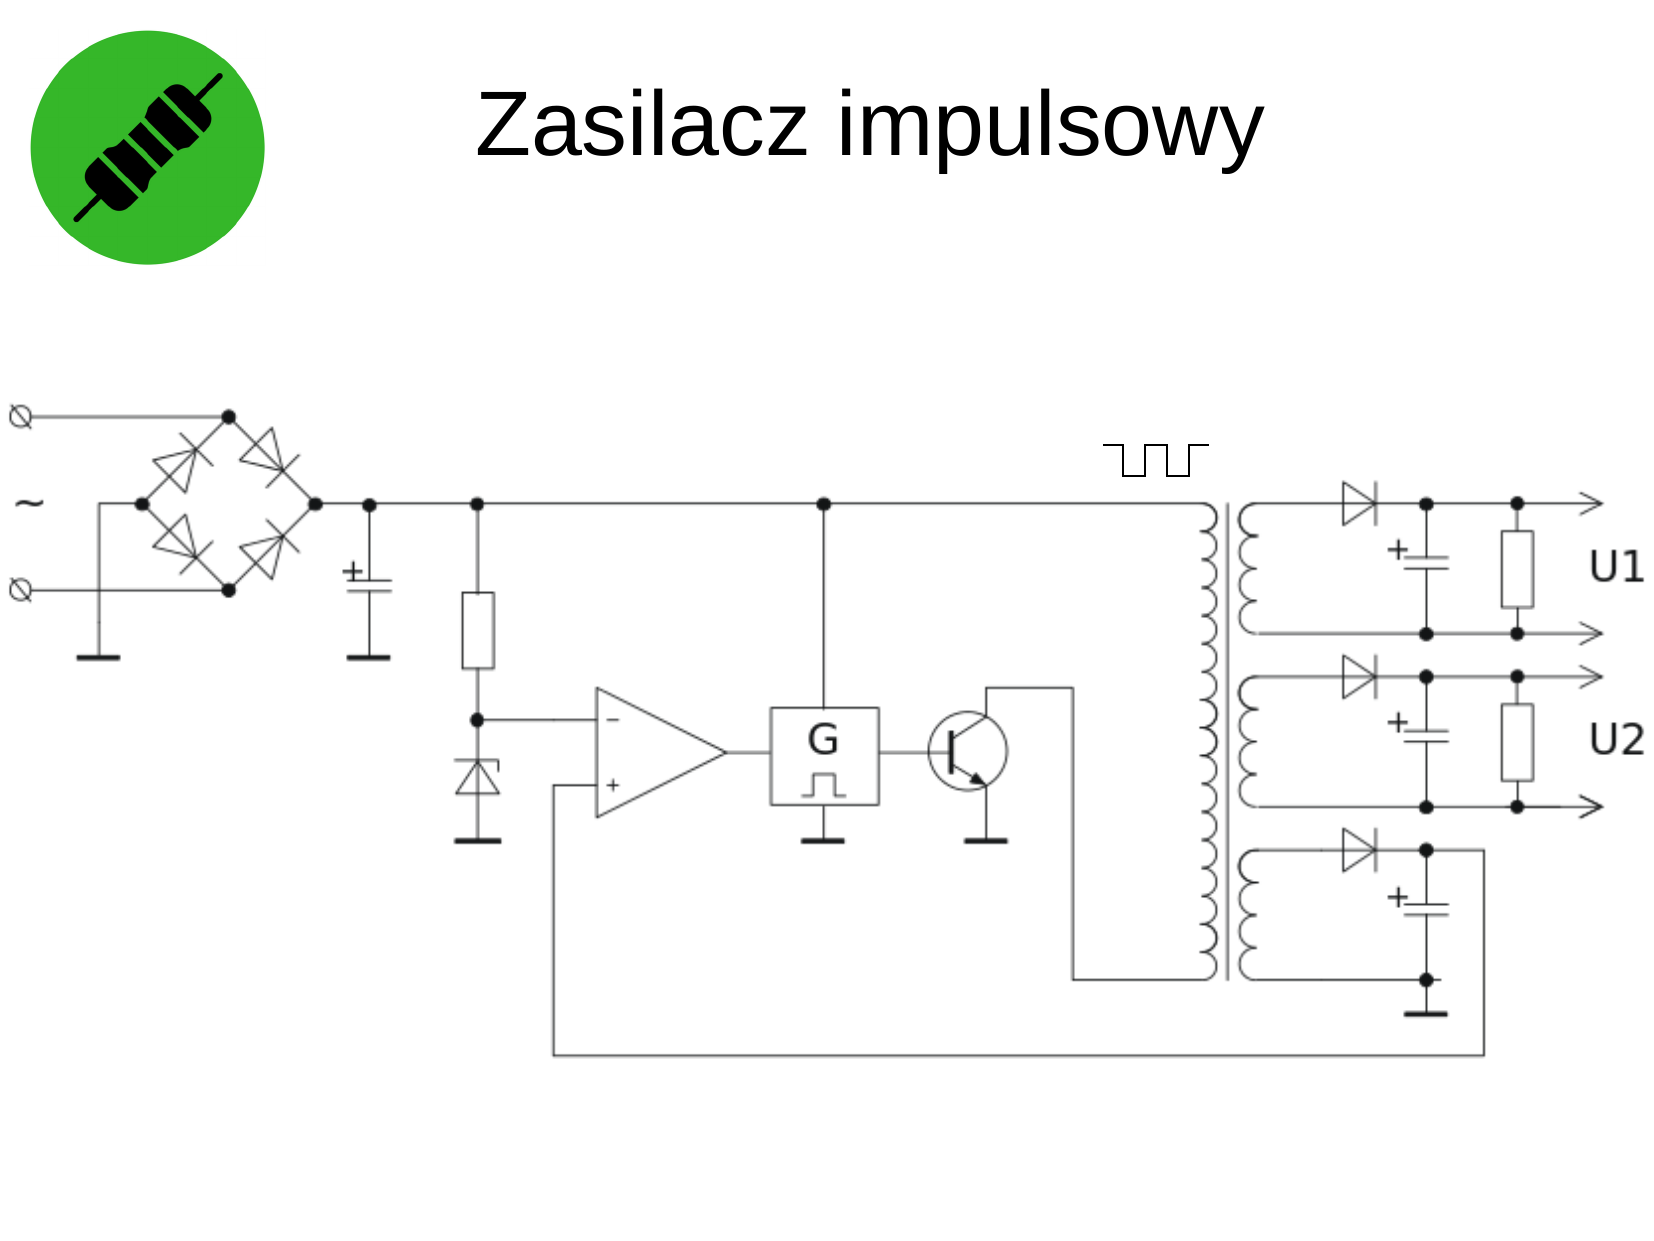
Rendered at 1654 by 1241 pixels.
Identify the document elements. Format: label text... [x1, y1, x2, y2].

picture [0, 324, 1654, 1174]
title Zasilacz impulsowy [88, 11, 1577, 237]
picture [29, 29, 266, 266]
